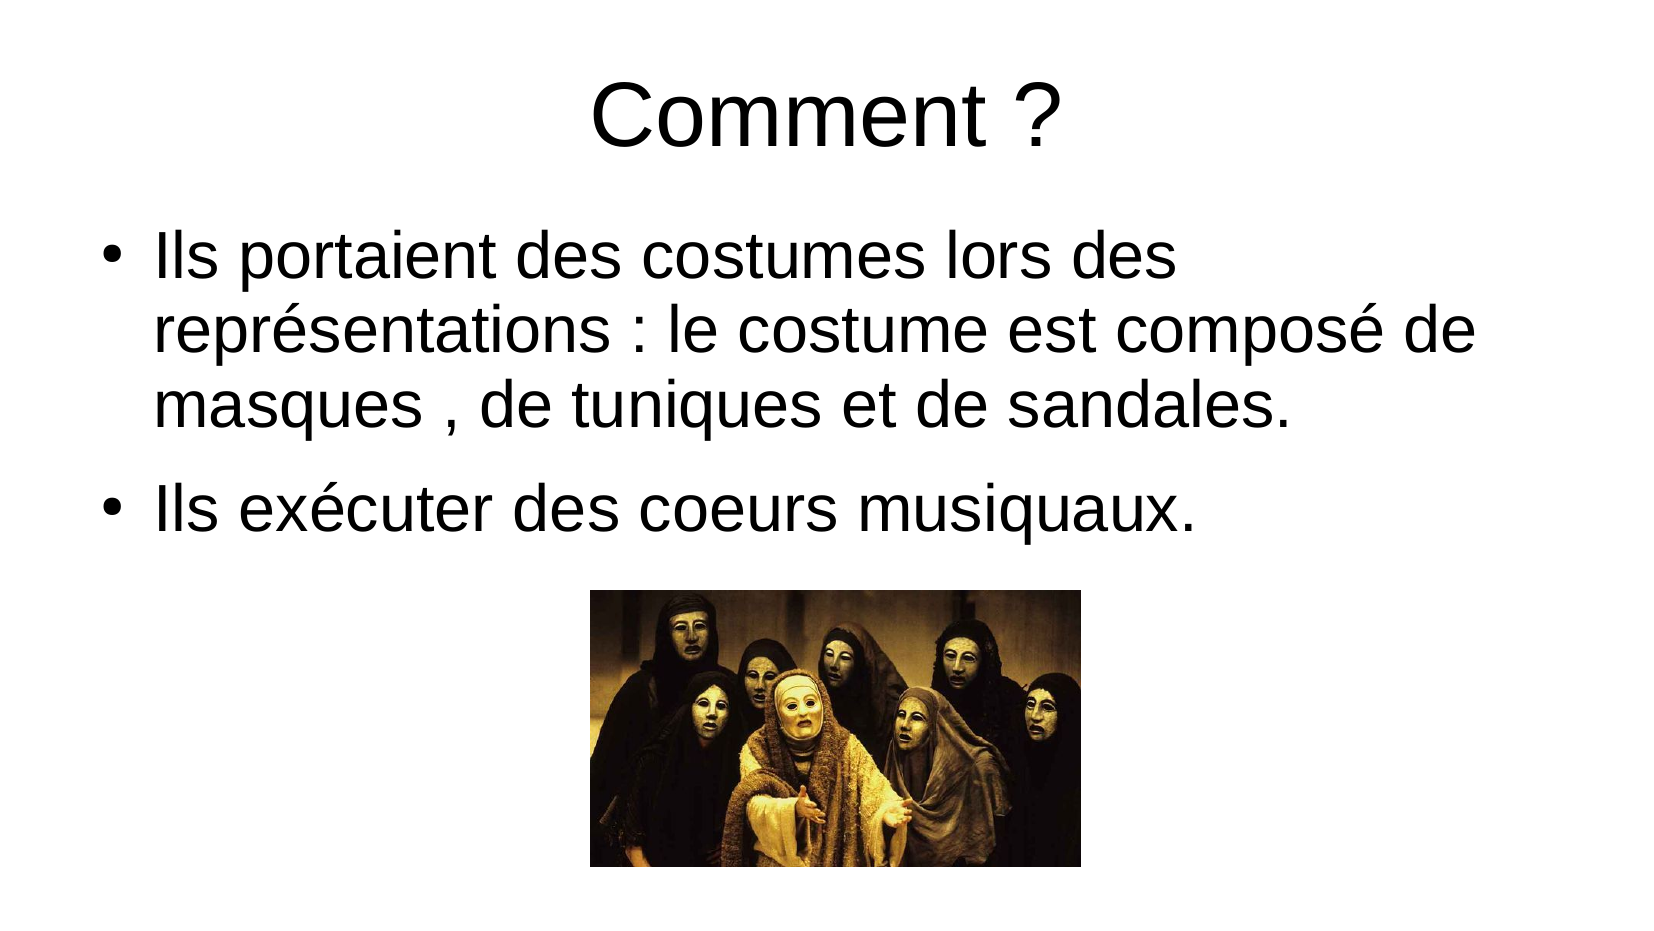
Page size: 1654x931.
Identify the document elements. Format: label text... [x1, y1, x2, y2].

list Ils portaient des costumes lors des représentations : le costume est composé de masques , de tuniques et de sandales. Ils exécuter des coeurs musiquaux. [82, 217, 1571, 758]
title Comment ? [82, 37, 1571, 193]
picture [590, 590, 1081, 867]
